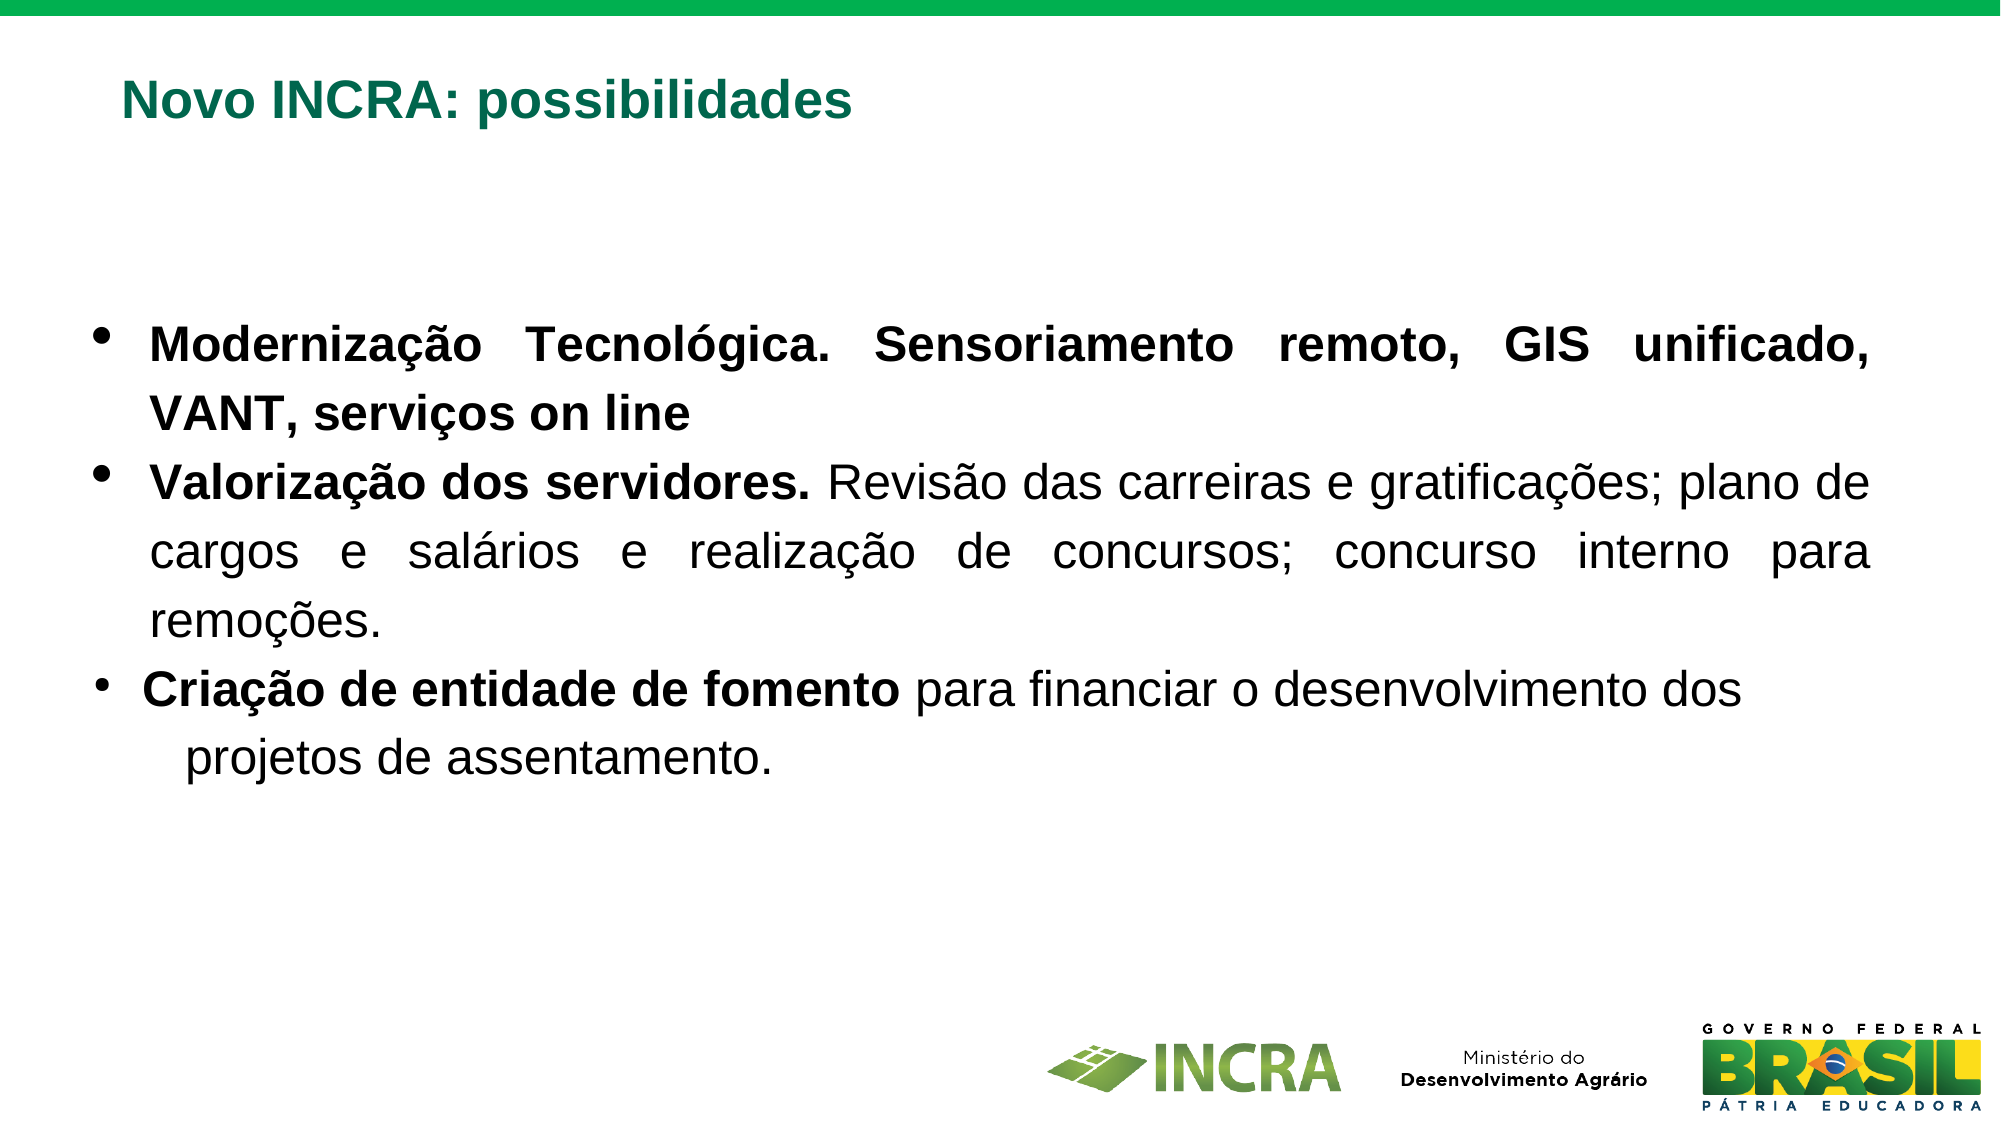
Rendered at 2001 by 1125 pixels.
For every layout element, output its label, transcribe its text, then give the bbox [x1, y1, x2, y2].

text_box Novo INCRA: possibilidades [102, 50, 1950, 178]
picture [1047, 1023, 1981, 1111]
text_box Modernização Tecnológica. Sensoriamento remoto, GIS unificado, VANT, serviços on line Valorização dos servidores. Revisão das carreiras e gratificações; plano de cargos e salários e realização de concursos; concurso interno para remoções. Criação de entidade de fomento para financiar o desenvolvimento dos projetos de assentamento. [78, 294, 1886, 793]
